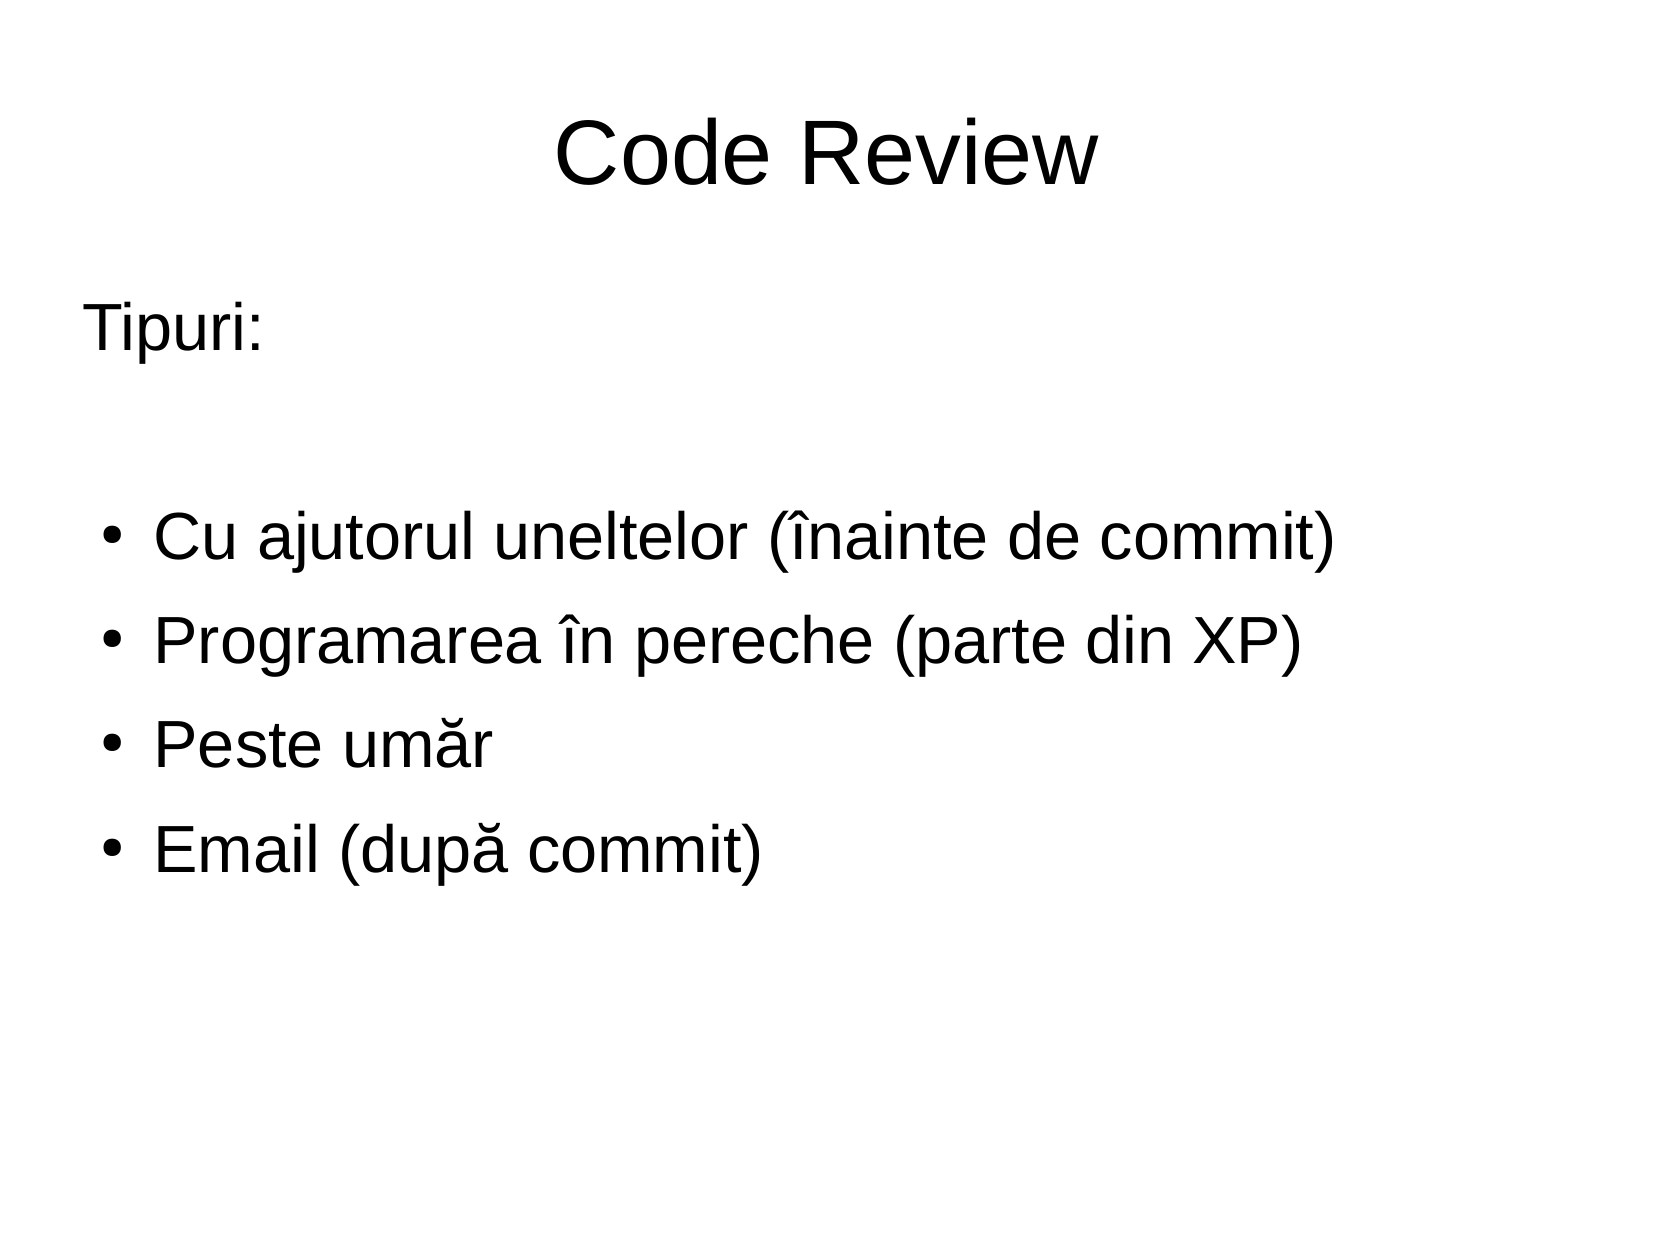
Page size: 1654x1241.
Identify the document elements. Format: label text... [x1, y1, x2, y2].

list Tipuri: Cu ajutorul uneltelor (înainte de commit) Programarea în pereche (parte din XP) Peste umăr Email (după commit) [82, 290, 1571, 1109]
title Code Review [82, 56, 1571, 250]
